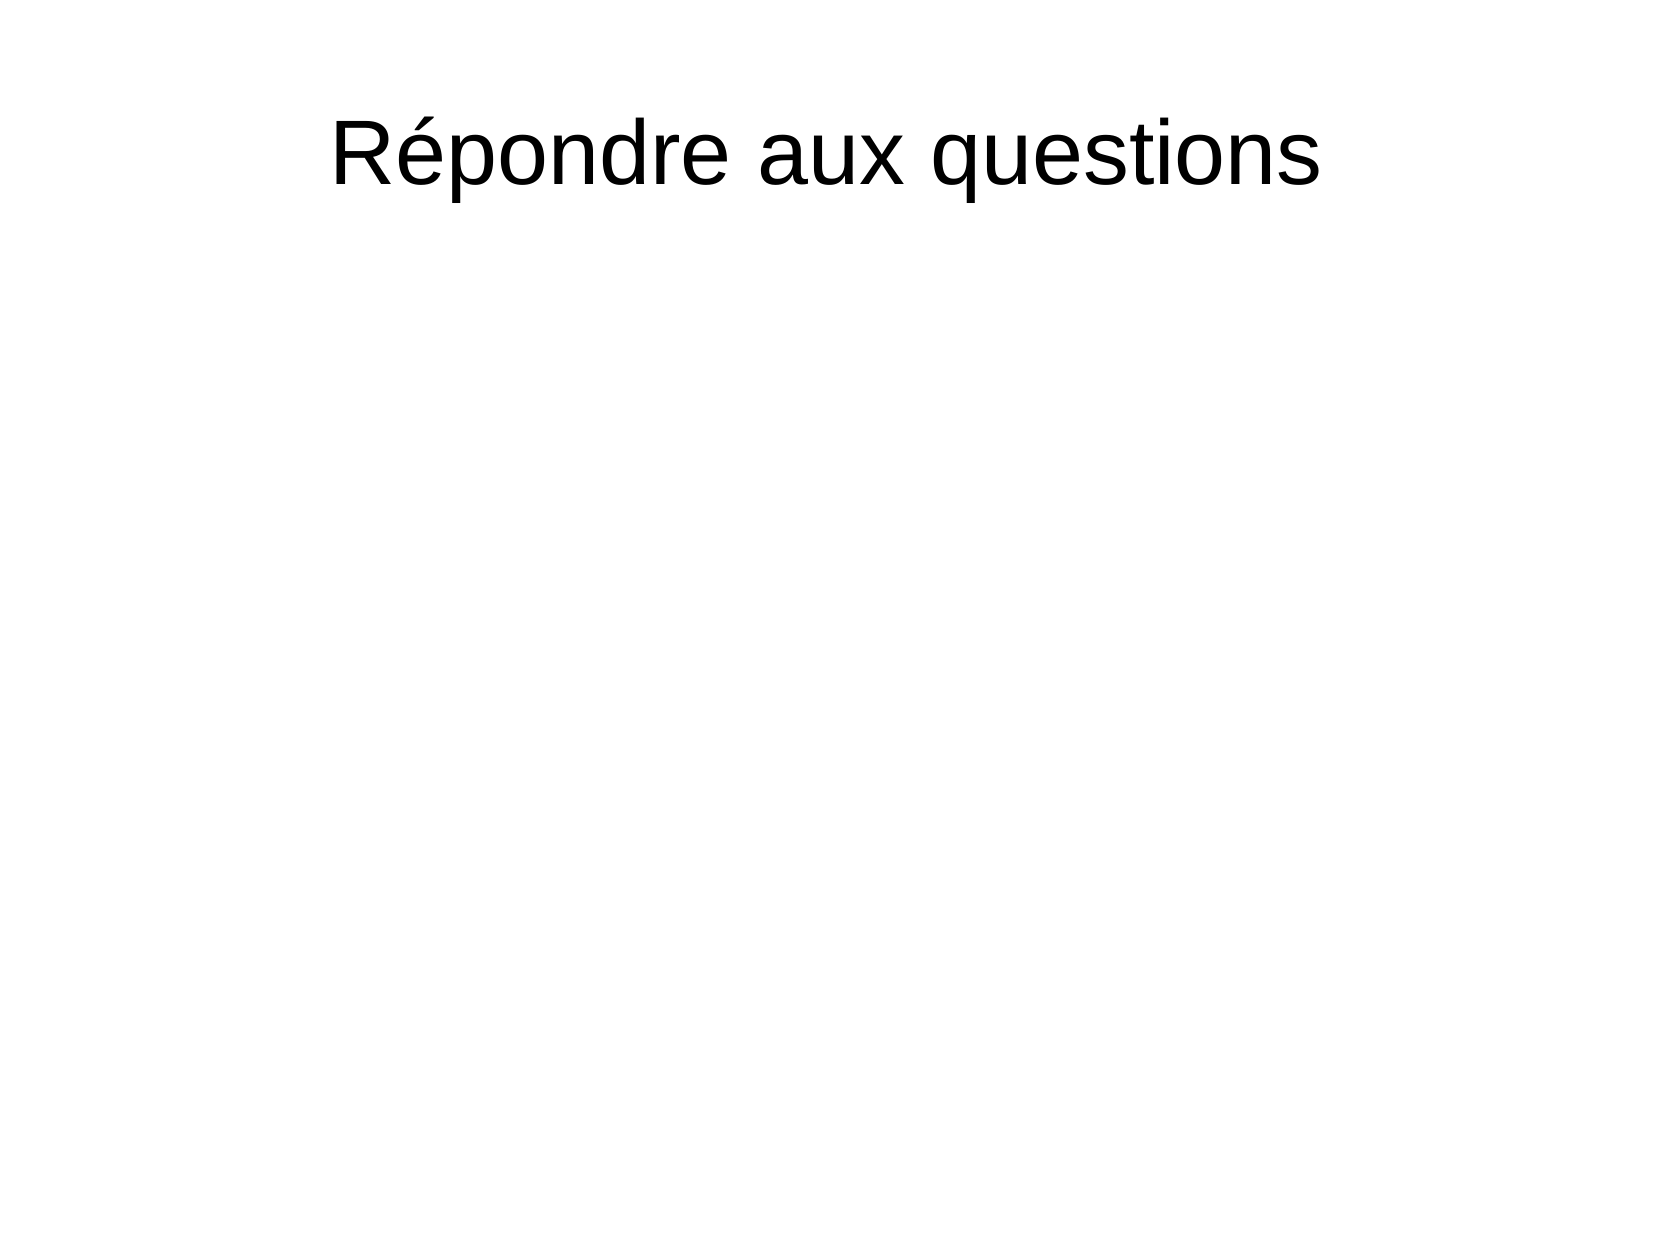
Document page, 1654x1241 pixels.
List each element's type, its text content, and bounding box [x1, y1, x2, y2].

title Répondre aux questions [82, 49, 1571, 257]
